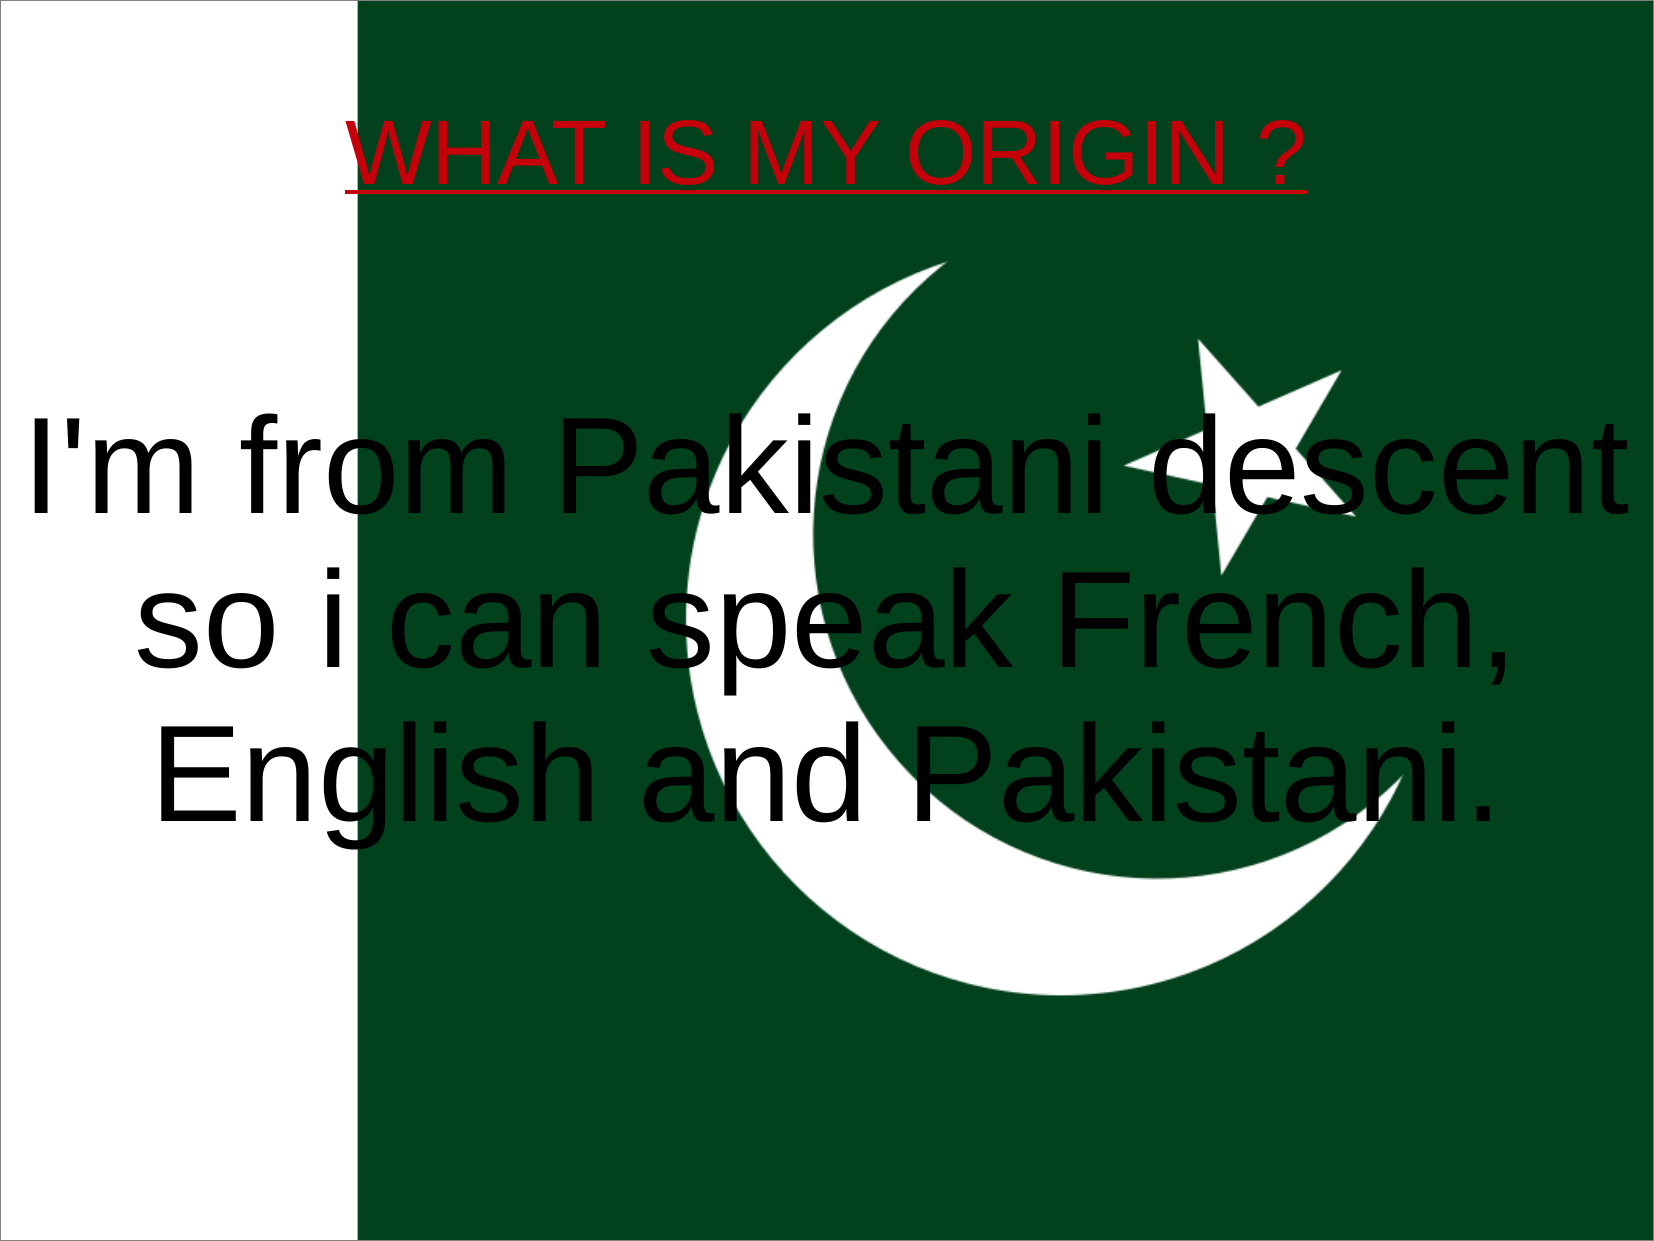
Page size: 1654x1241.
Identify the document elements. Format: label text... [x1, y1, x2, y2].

text_box I'm from Pakistani descent so i can speak French, English and Pakistani. [0, 0, 1654, 1241]
title WHAT IS MY ORIGIN ? [82, 49, 1571, 257]
